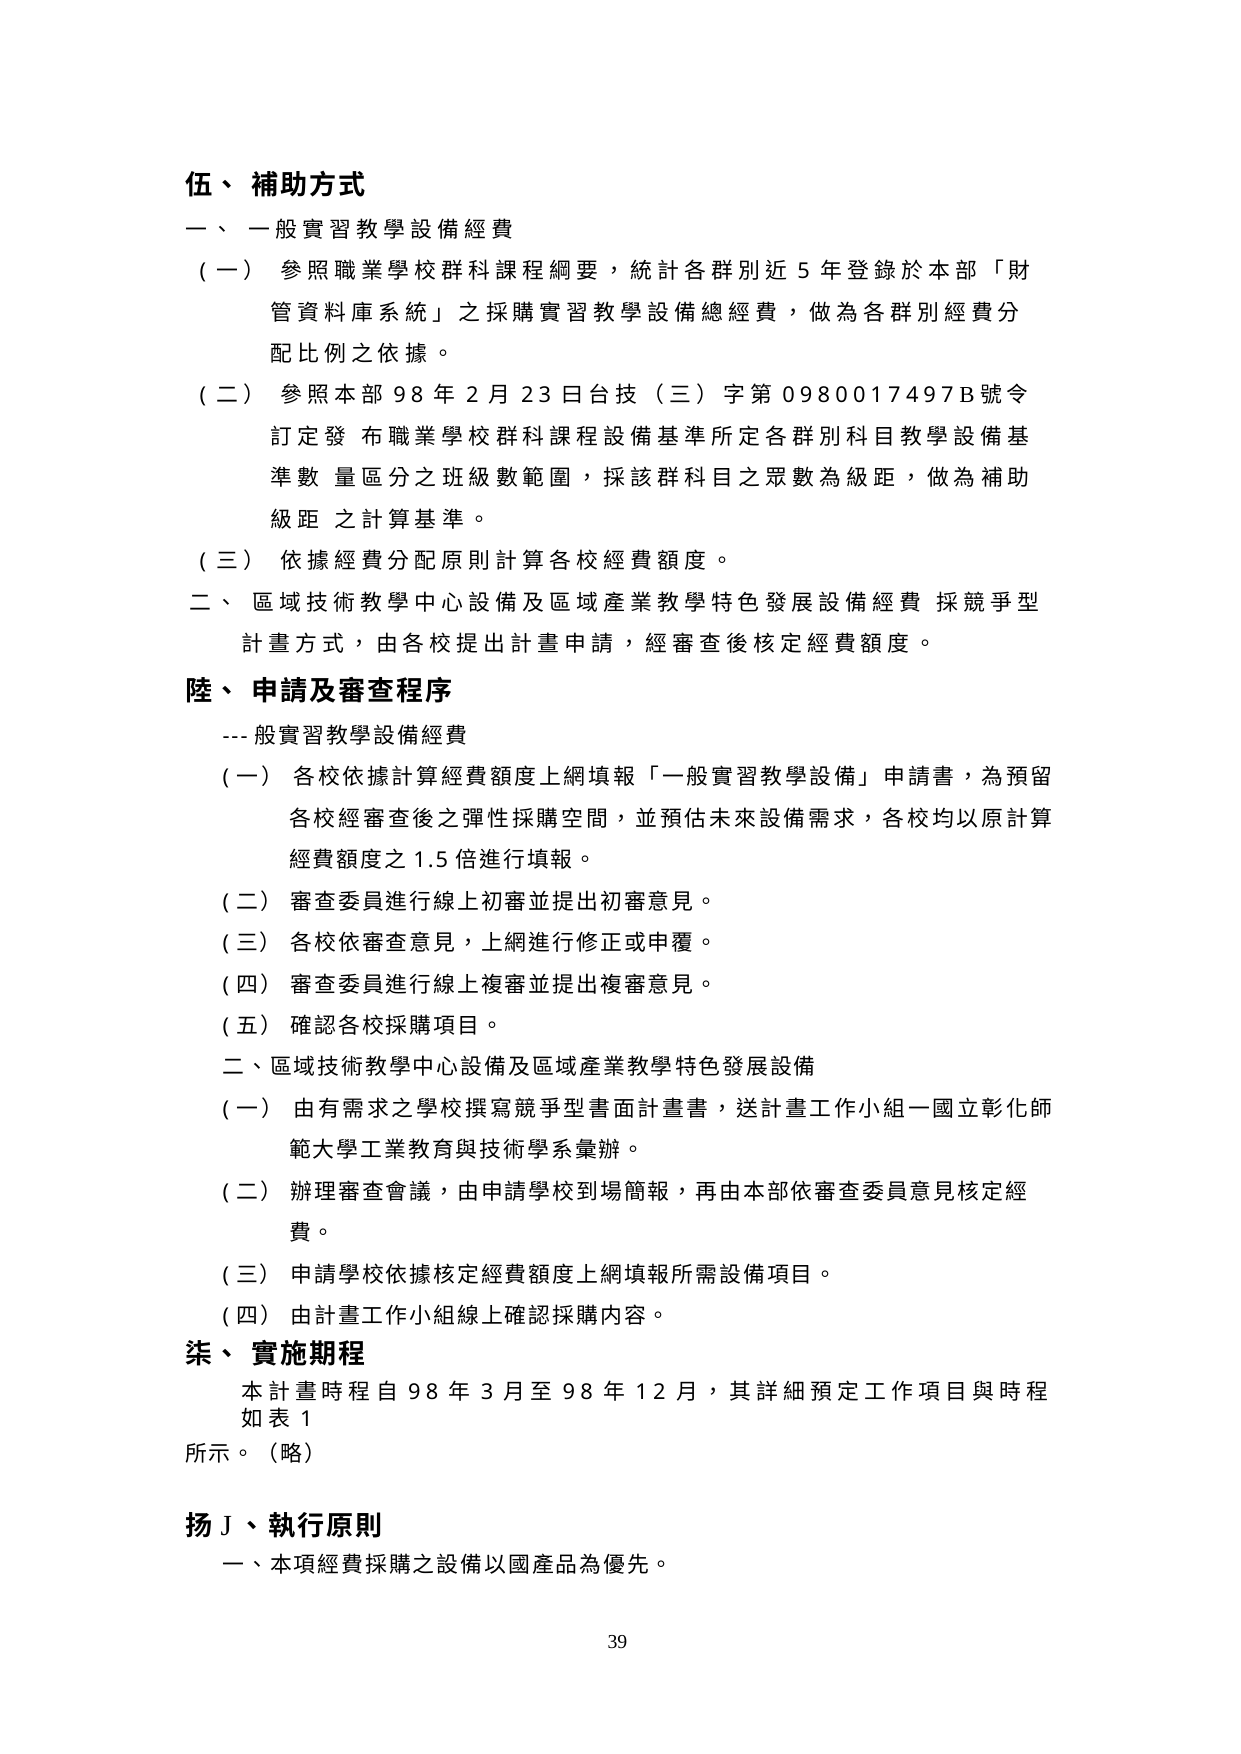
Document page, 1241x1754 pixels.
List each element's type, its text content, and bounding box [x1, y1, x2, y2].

text_box 扬J、執行原則 一、本項經費採購之設備以國產品為優先。 [185, 1506, 681, 1580]
text_box 39 [607, 1629, 632, 1649]
text_box 伍、 補助方式 一、 一般實習教學設備經費 (一） 參照職業學校群科課程綱要，統計各群別近5年登錄於本部「財 管資料庫系統」之採購實習教學設備總經費，做為各群別經費分 配比例之依據。 (二） 參照本部98年2月23曰台技（三）字第0980017497B號令訂定發 布職業學校群科課程設備基準所定各群別科目教學設備基準數 量區分之班級數範圍，採該群科目之眾數為級距，做為補助級距 之計算基準。 (三） 依據經費分配原則計算各校經費額度。 二、 區域技術教學中心設備及區域產業教學特色發展設備經費 採競爭型計晝方式，由各校提出計晝申請，經審查後核定經費額度。 陸、 申請及審查程序 ---般實習教學設備經費 (一） 各校依據計算經費額度上網填報「一般實習教學設備」申請書，為預留 各校經審查後之彈性採購空間，並預估未來設備需求，各校均以原計算 經費額度之1.5倍進行填報。 (二） 審查委員進行線上初審並提出初審意見。 (三） 各校依審查意見，上網進行修正或申覆。 (四） 審查委員進行線上複審並提出複審意見。 (五） 確認各校採購項目。 二、區域技術教學中心設備及區域產業教學特色發展設備 (一） 由有需求之學校撰寫競爭型書面計晝書，送計晝工作小組一國立彰化師 範大學工業教育與技術學系彙辦。 (二） 辦理審查會議，由申請學校到場簡報，再由本部依審查委員意見核定經 費。 (三） 申請學校依據核定經費額度上網填報所需設備項目。 (四） 由計晝工作小組線上確認採購内容。 柒、 實施期程 本計晝時程自98年3月至98年12月，其詳細預定工作項目與時程如表1 所示。（略） [185, 159, 1055, 1478]
